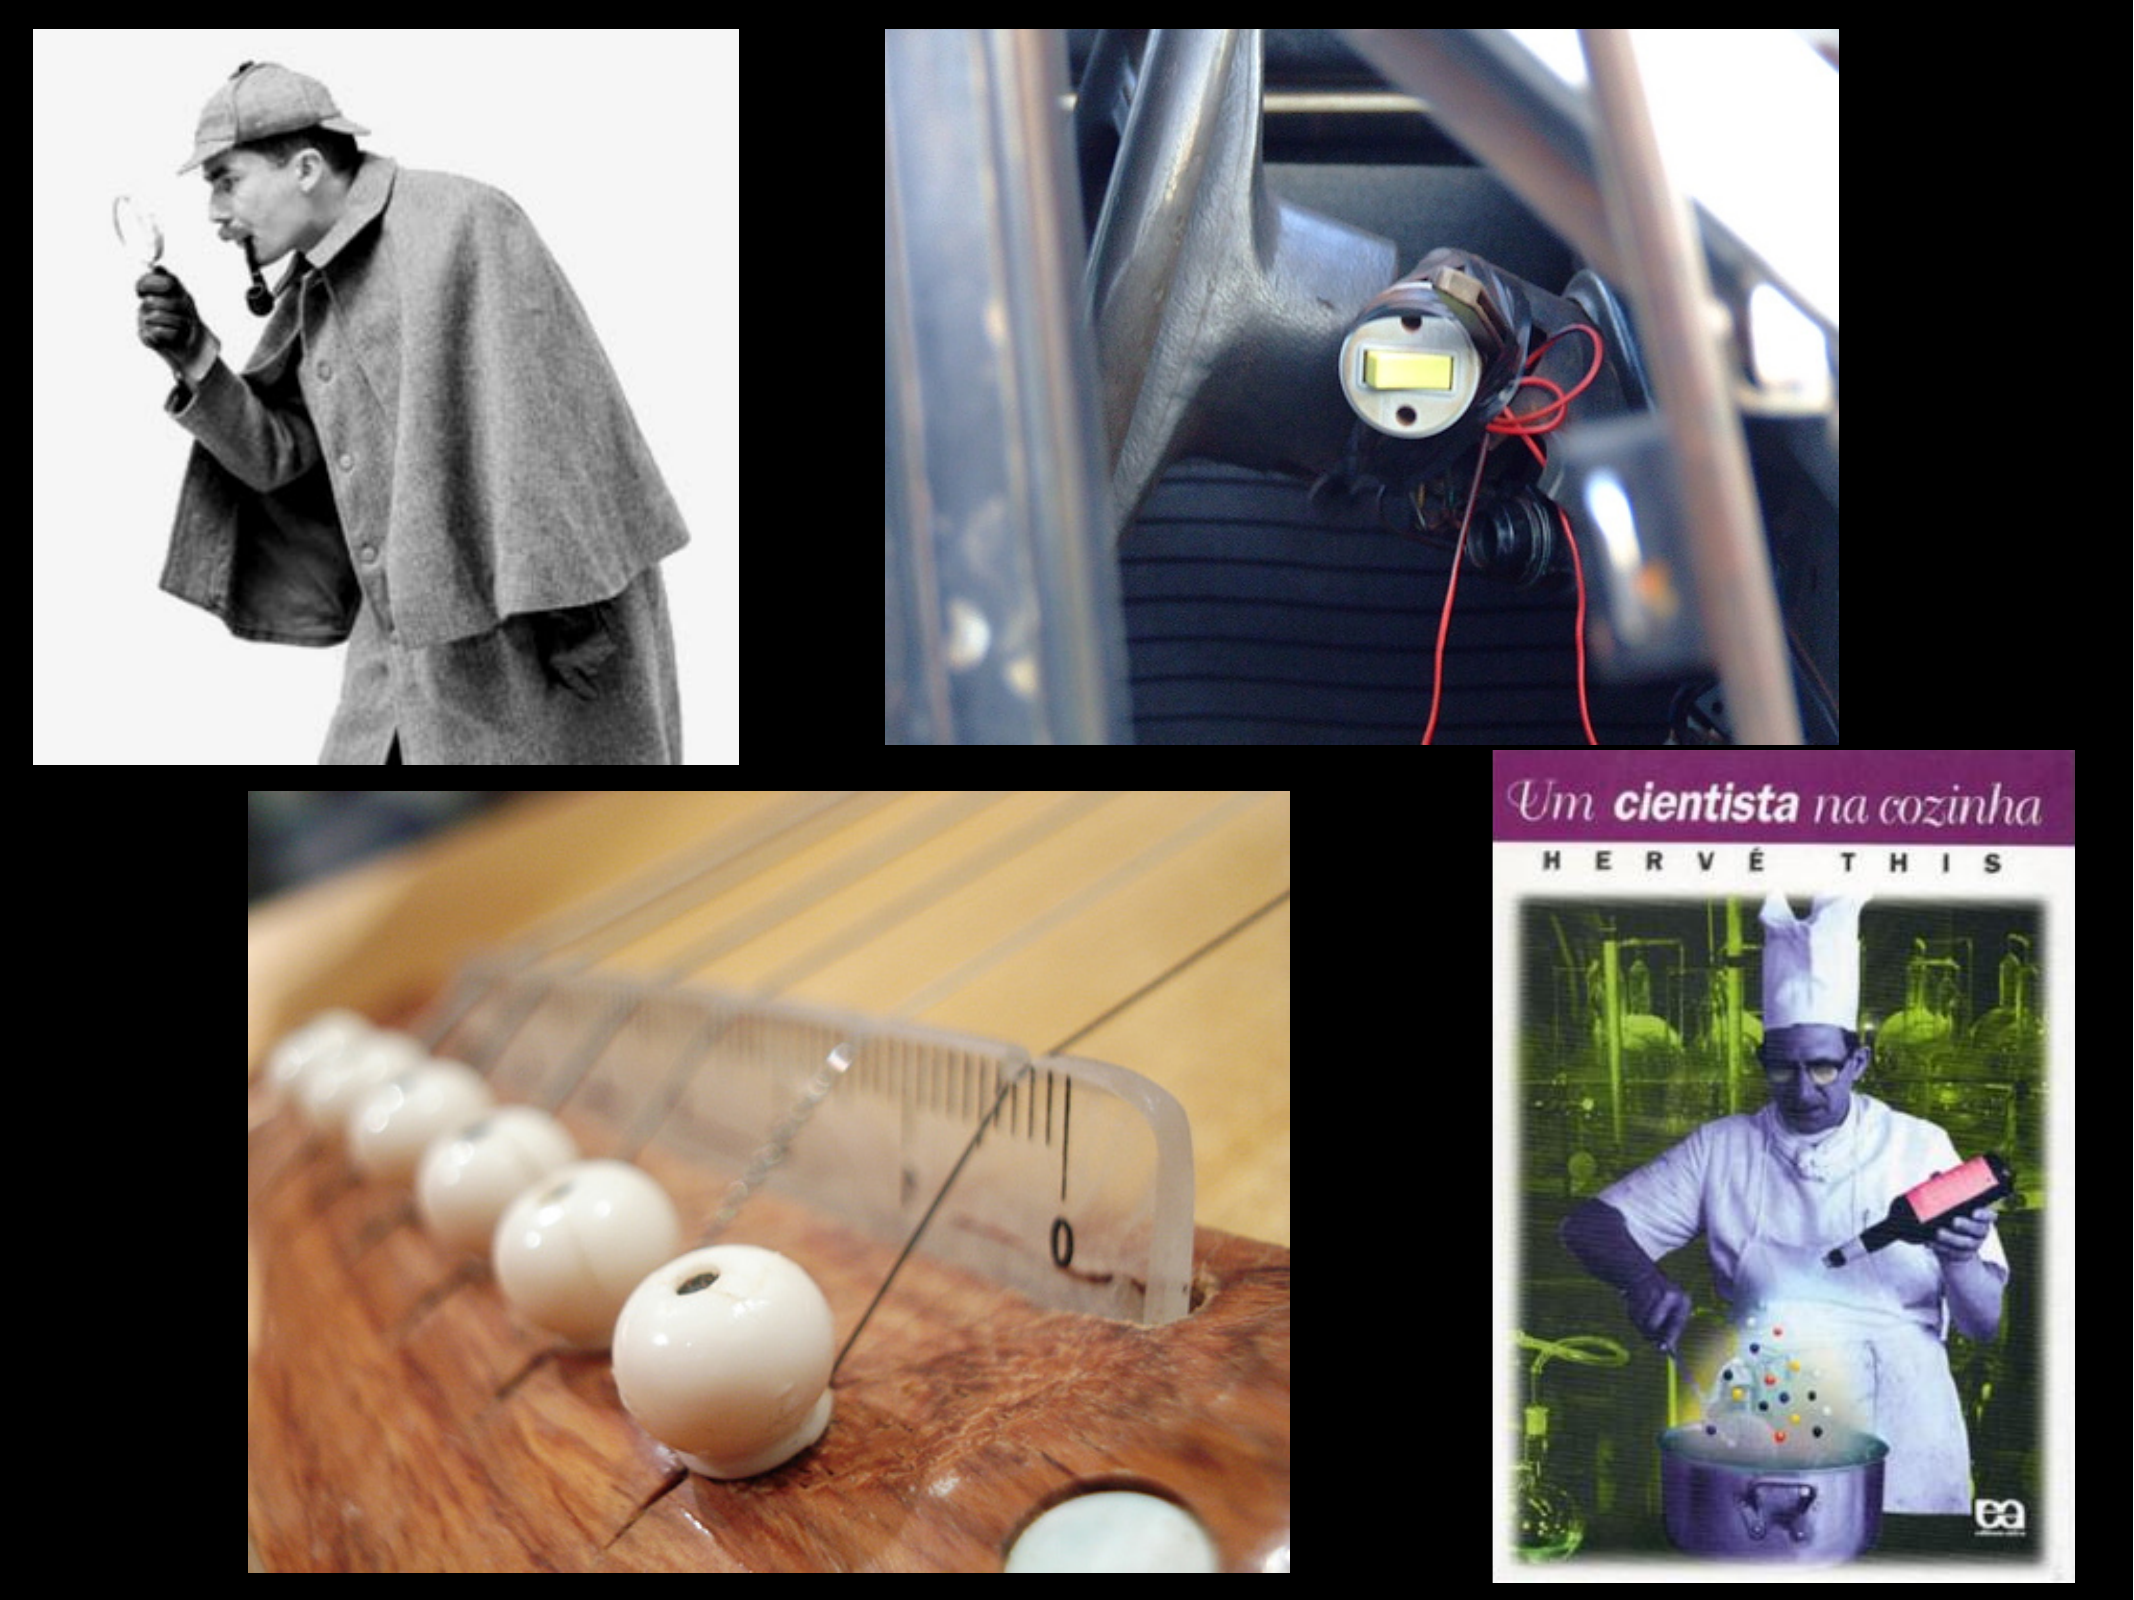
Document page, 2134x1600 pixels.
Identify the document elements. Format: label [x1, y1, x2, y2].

picture [33, 29, 739, 765]
picture [885, 29, 1839, 745]
picture [1492, 750, 2075, 1583]
picture [248, 791, 1290, 1573]
